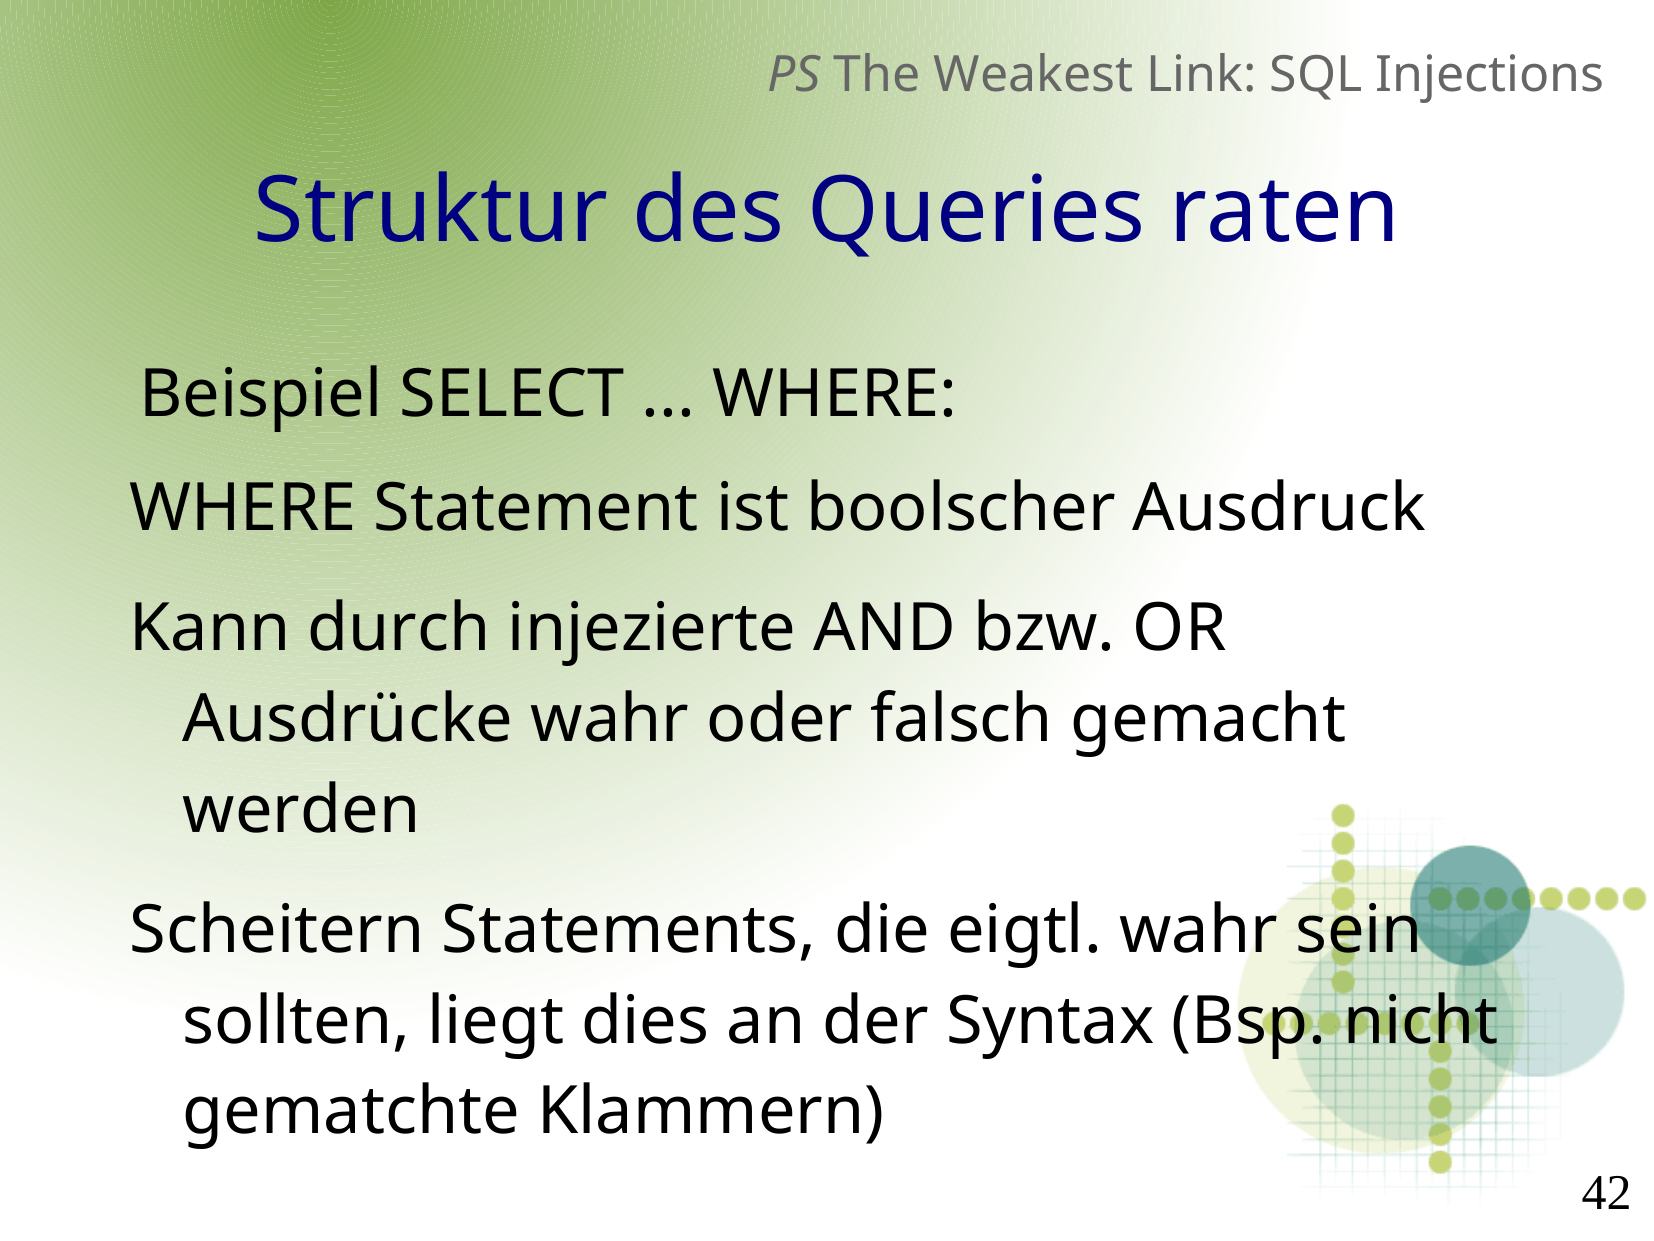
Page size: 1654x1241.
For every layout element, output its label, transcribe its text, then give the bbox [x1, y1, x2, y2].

title Struktur des Queries raten [121, 102, 1534, 311]
picture [1224, 792, 1654, 1211]
list WHERE Statement ist boolscher Ausdruck Kann durch injezierte AND bzw. OR Ausdrücke wahr oder falsch gemacht werden Scheitern Statements, die eigtl. wahr sein sollten, liegt dies an der Syntax (Bsp. nicht gematchte Klammern) [111, 459, 1535, 1127]
list Beispiel SELECT ... WHERE: [121, 344, 1600, 458]
